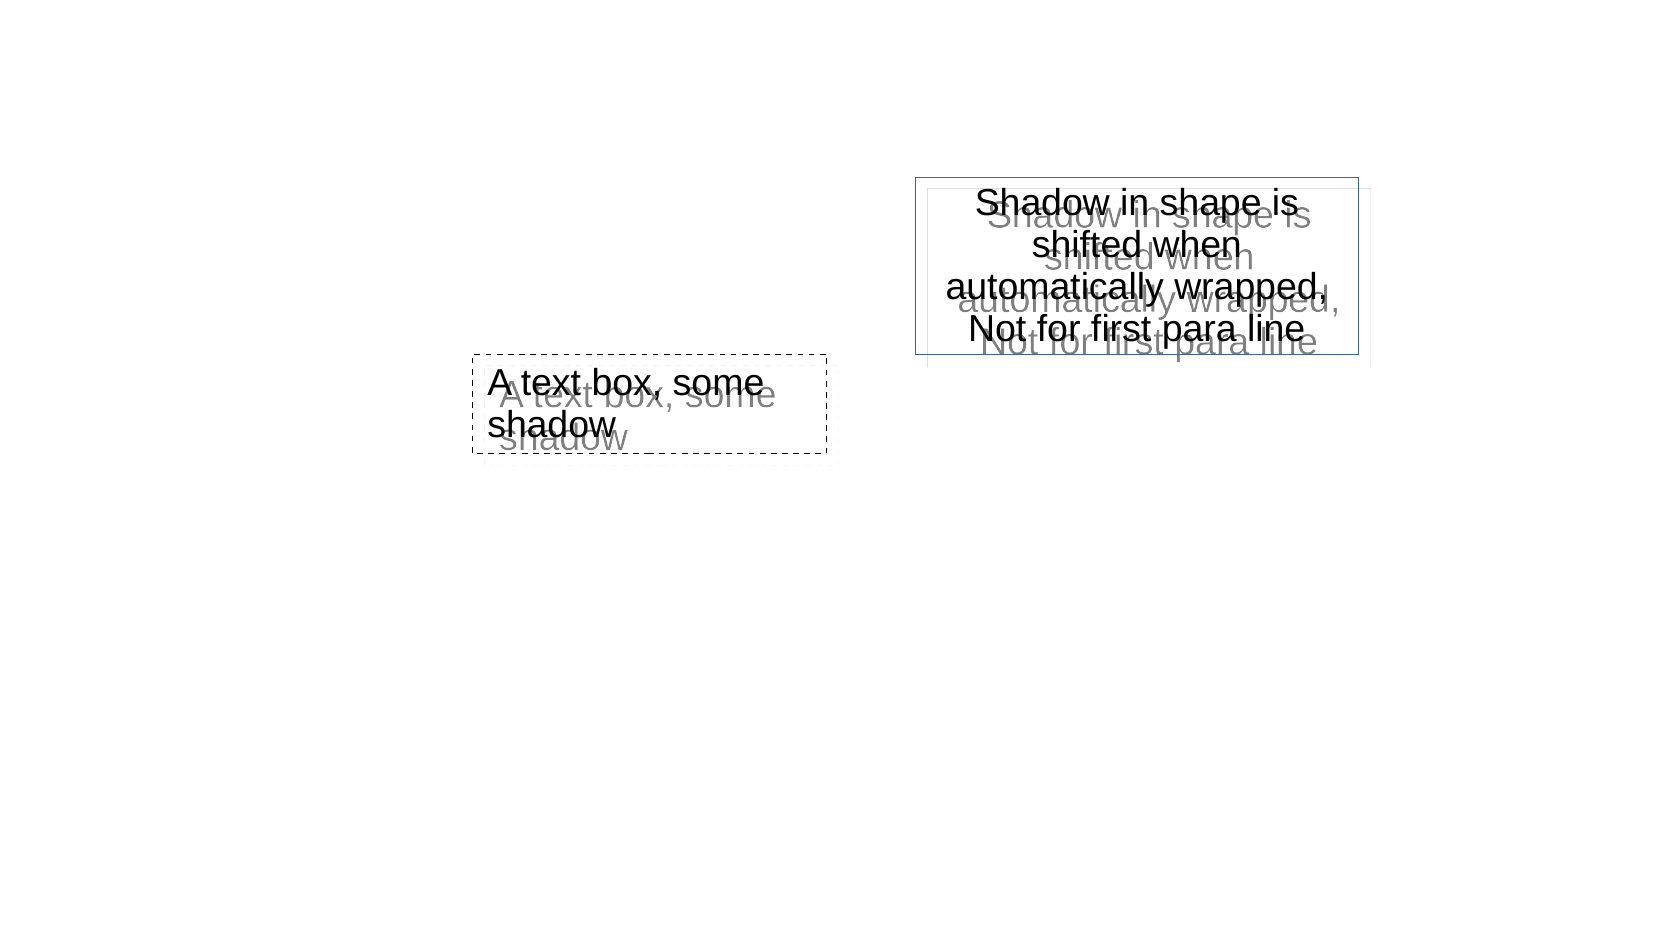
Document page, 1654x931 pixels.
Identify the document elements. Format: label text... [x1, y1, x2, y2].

text_box Shadow in shape is shifted when automatically wrapped, Not for first para line [915, 177, 1359, 355]
text_box A text box, some shadow [472, 354, 827, 454]
